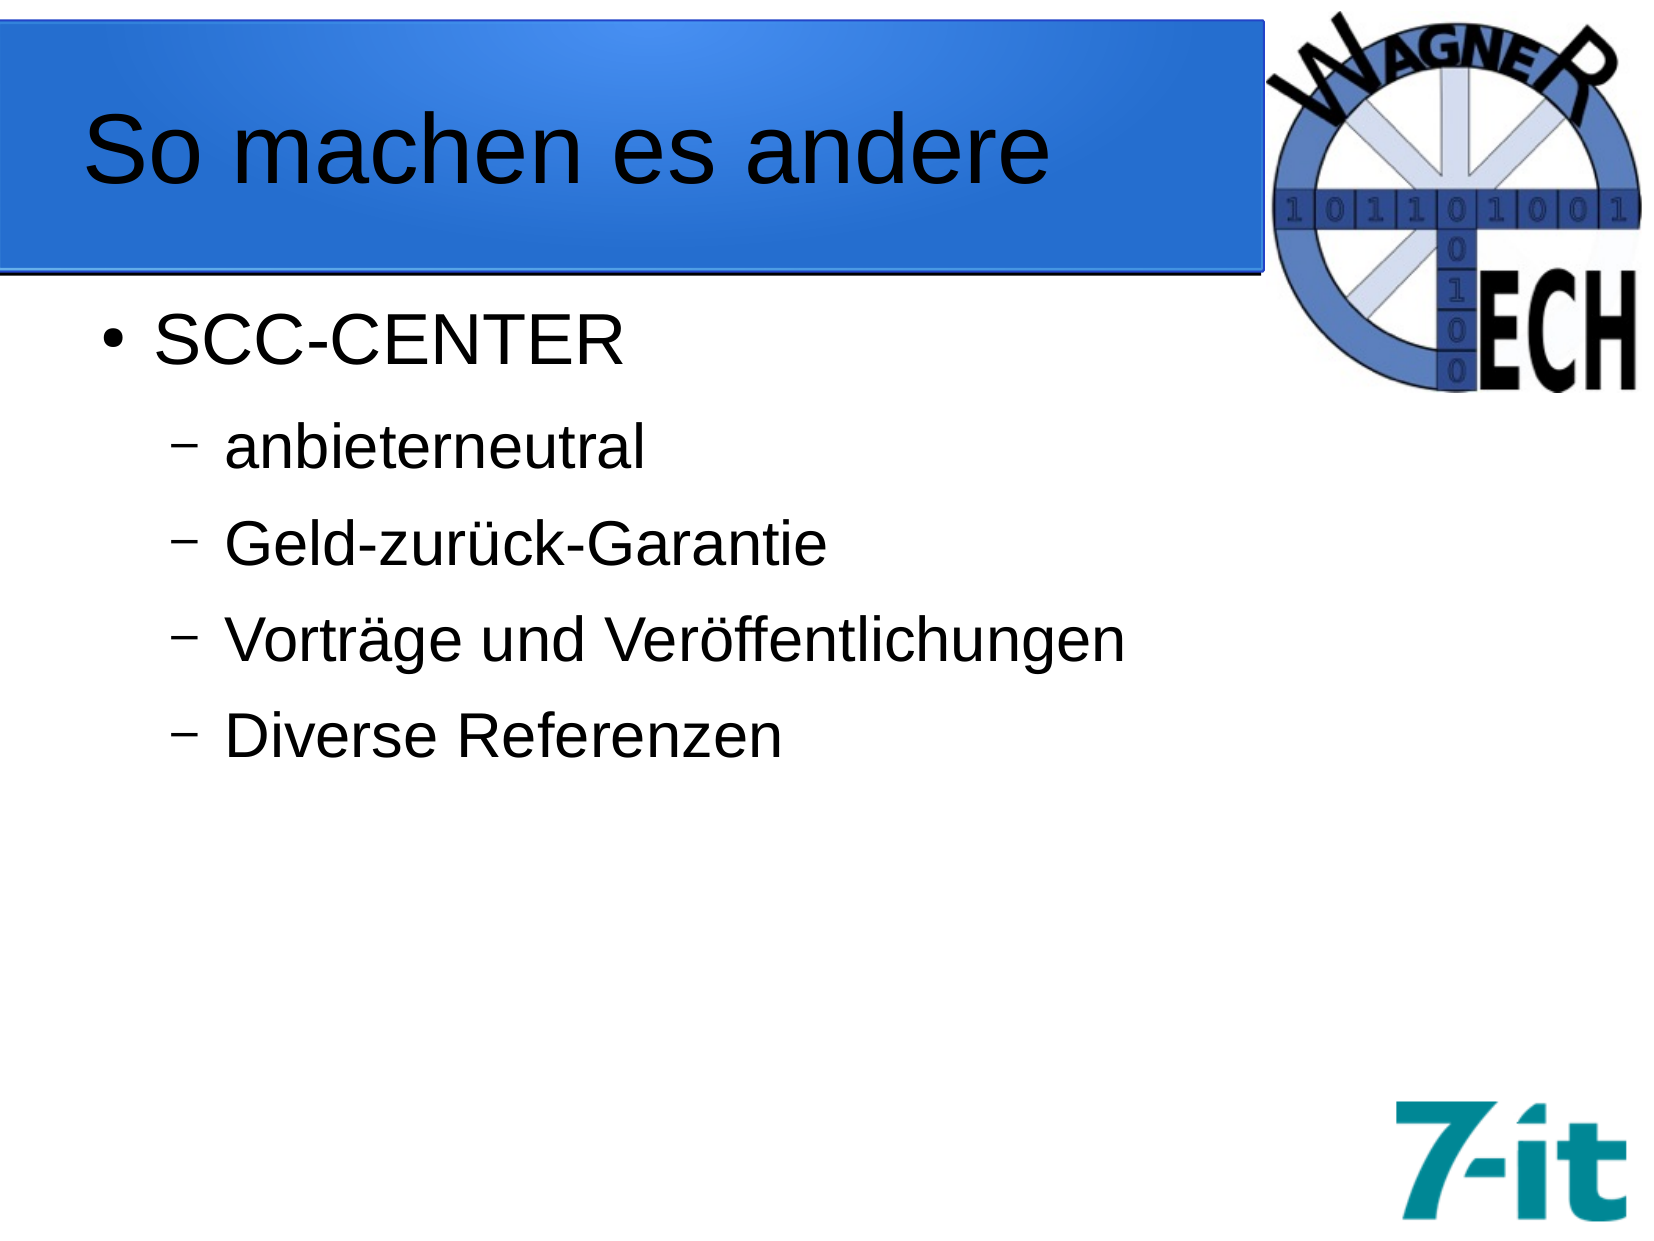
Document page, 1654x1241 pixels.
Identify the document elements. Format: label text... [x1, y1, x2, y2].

picture [1370, 1086, 1639, 1228]
list SCC-CENTER anbieterneutral Geld-zurück-Garantie Vorträge und Veröffentlichungen Diverse Referenzen [82, 299, 1571, 1019]
title So machen es andere [82, 47, 1235, 252]
picture [1266, 11, 1642, 393]
